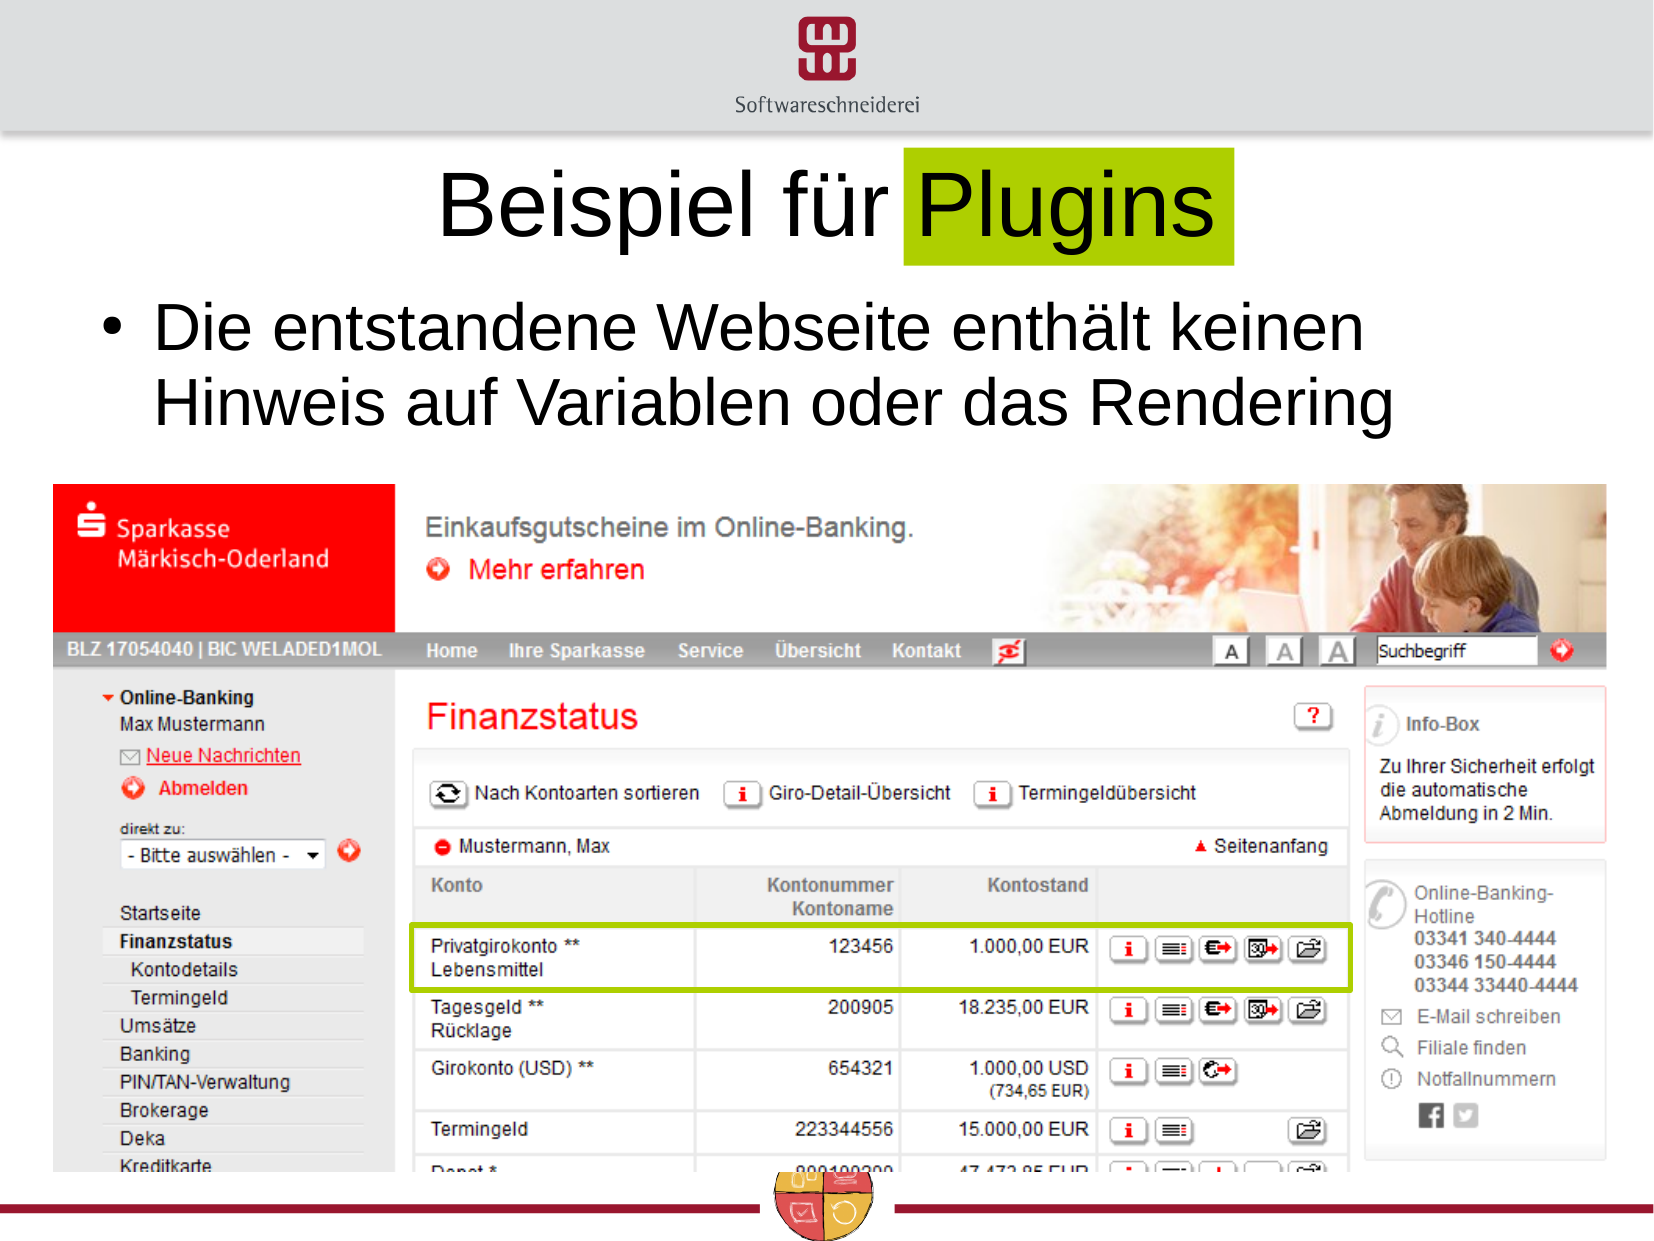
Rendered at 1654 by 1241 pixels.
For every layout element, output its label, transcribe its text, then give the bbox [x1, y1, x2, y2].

picture [0, 0, 1654, 1241]
list Die entstandene Webseite enthält keinen Hinweis auf Variablen oder das Rendering [82, 290, 1571, 484]
title Beispiel für Plugins [82, 147, 1571, 257]
text_box [903, 257, 1235, 266]
